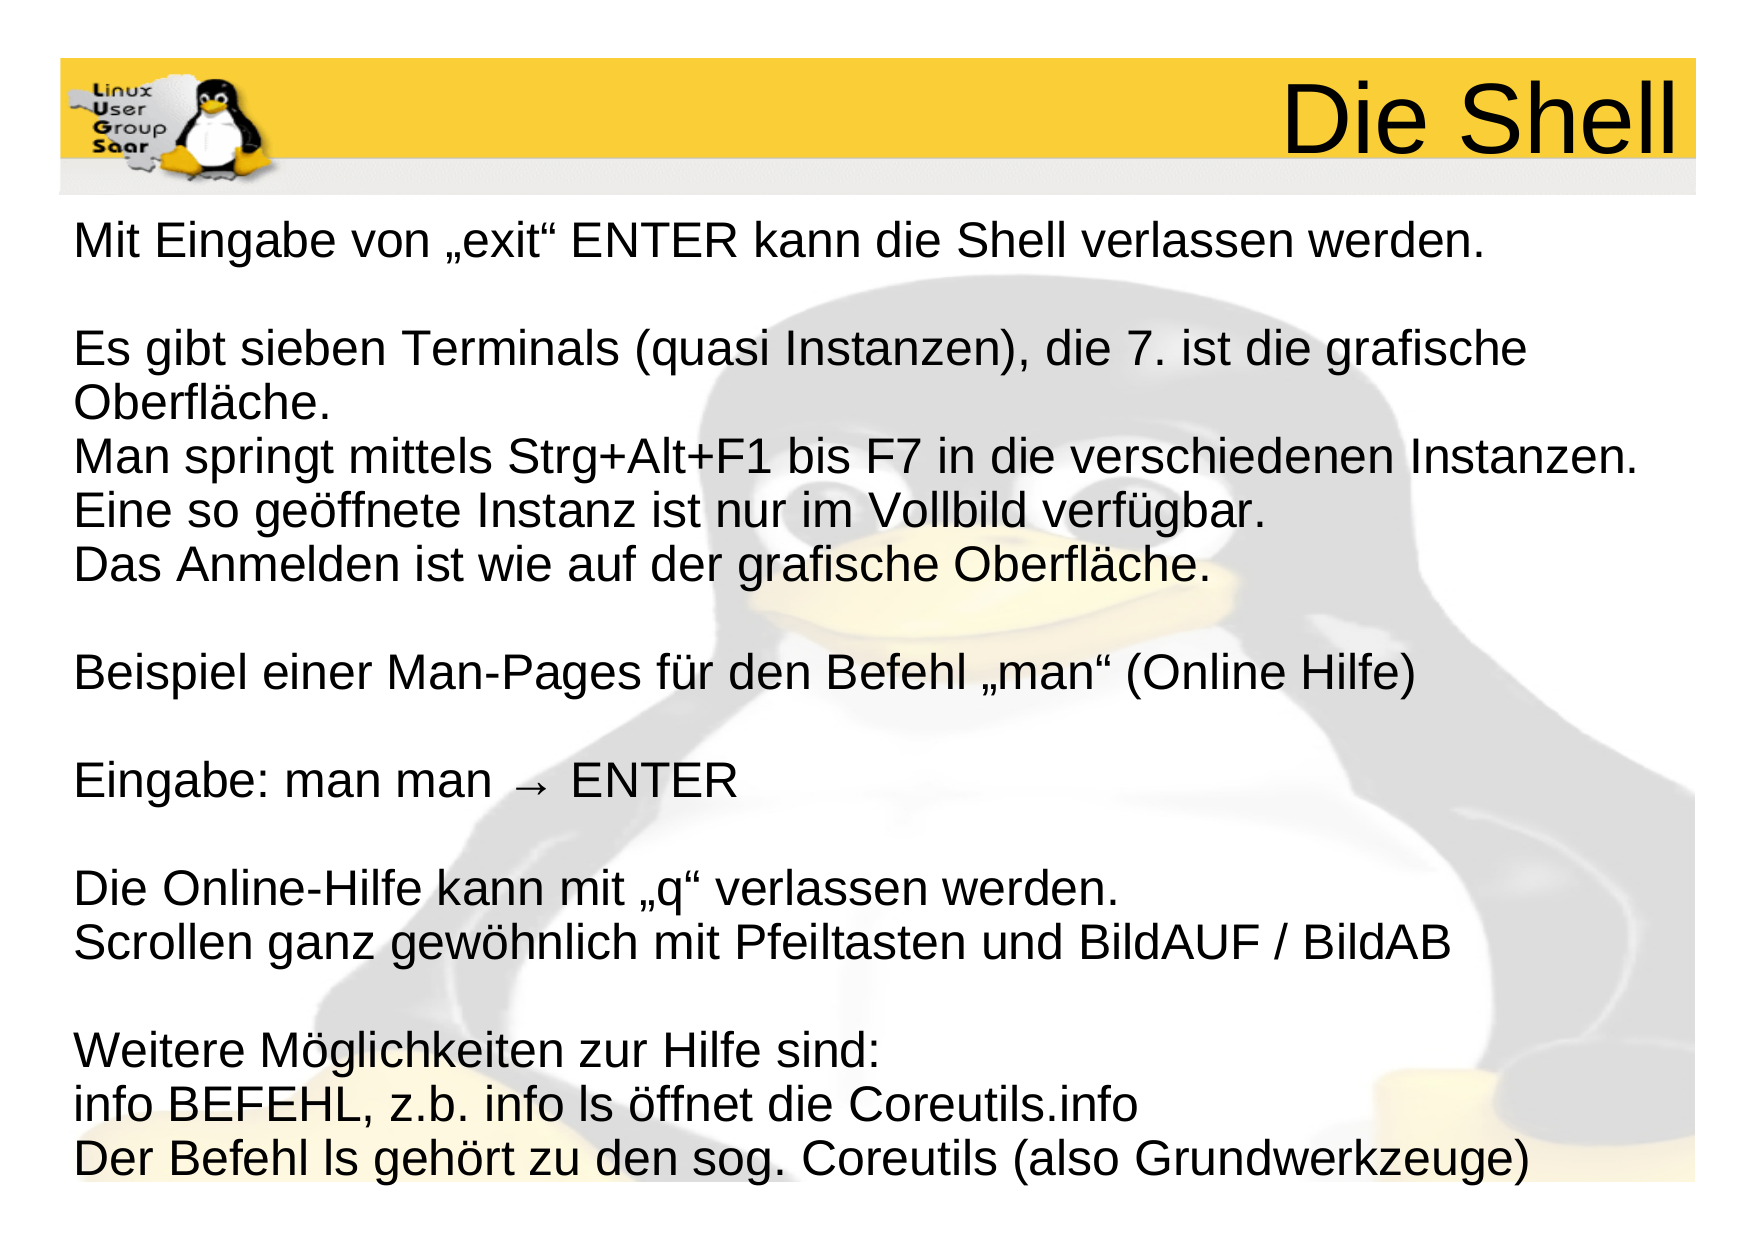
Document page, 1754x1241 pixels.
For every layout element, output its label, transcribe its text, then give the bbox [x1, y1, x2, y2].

text_box Die Shell [720, 59, 1695, 186]
text_box Mit Eingabe von „exit“ ENTER kann die Shell verlassen werden. Es gibt sieben Terminals (quasi Instanzen), die 7. ist die grafische Oberfläche. Man springt mittels Strg+Alt+F1 bis F7 in die verschiedenen Instanzen. Eine so geöffnete Instanz ist nur im Vollbild verfügbar. Das Anmelden ist wie auf der grafische Oberfläche. Beispiel einer Man-Pages für den Befehl „man“ (Online Hilfe) Eingabe: man man → ENTER Die Online-Hilfe kann mit „q“ verlassen werden. Scrollen ganz gewöhnlich mit Pfeiltasten und BildAUF / BildAB Weitere Möglichkeiten zur Hilfe sind: info BEFEHL, z.b. info ls öffnet die Coreutils.info Der Befehl ls gehört zu den sog. Coreutils (also Grundwerkzeuge) [59, 206, 1695, 1196]
picture [59, 58, 1696, 195]
